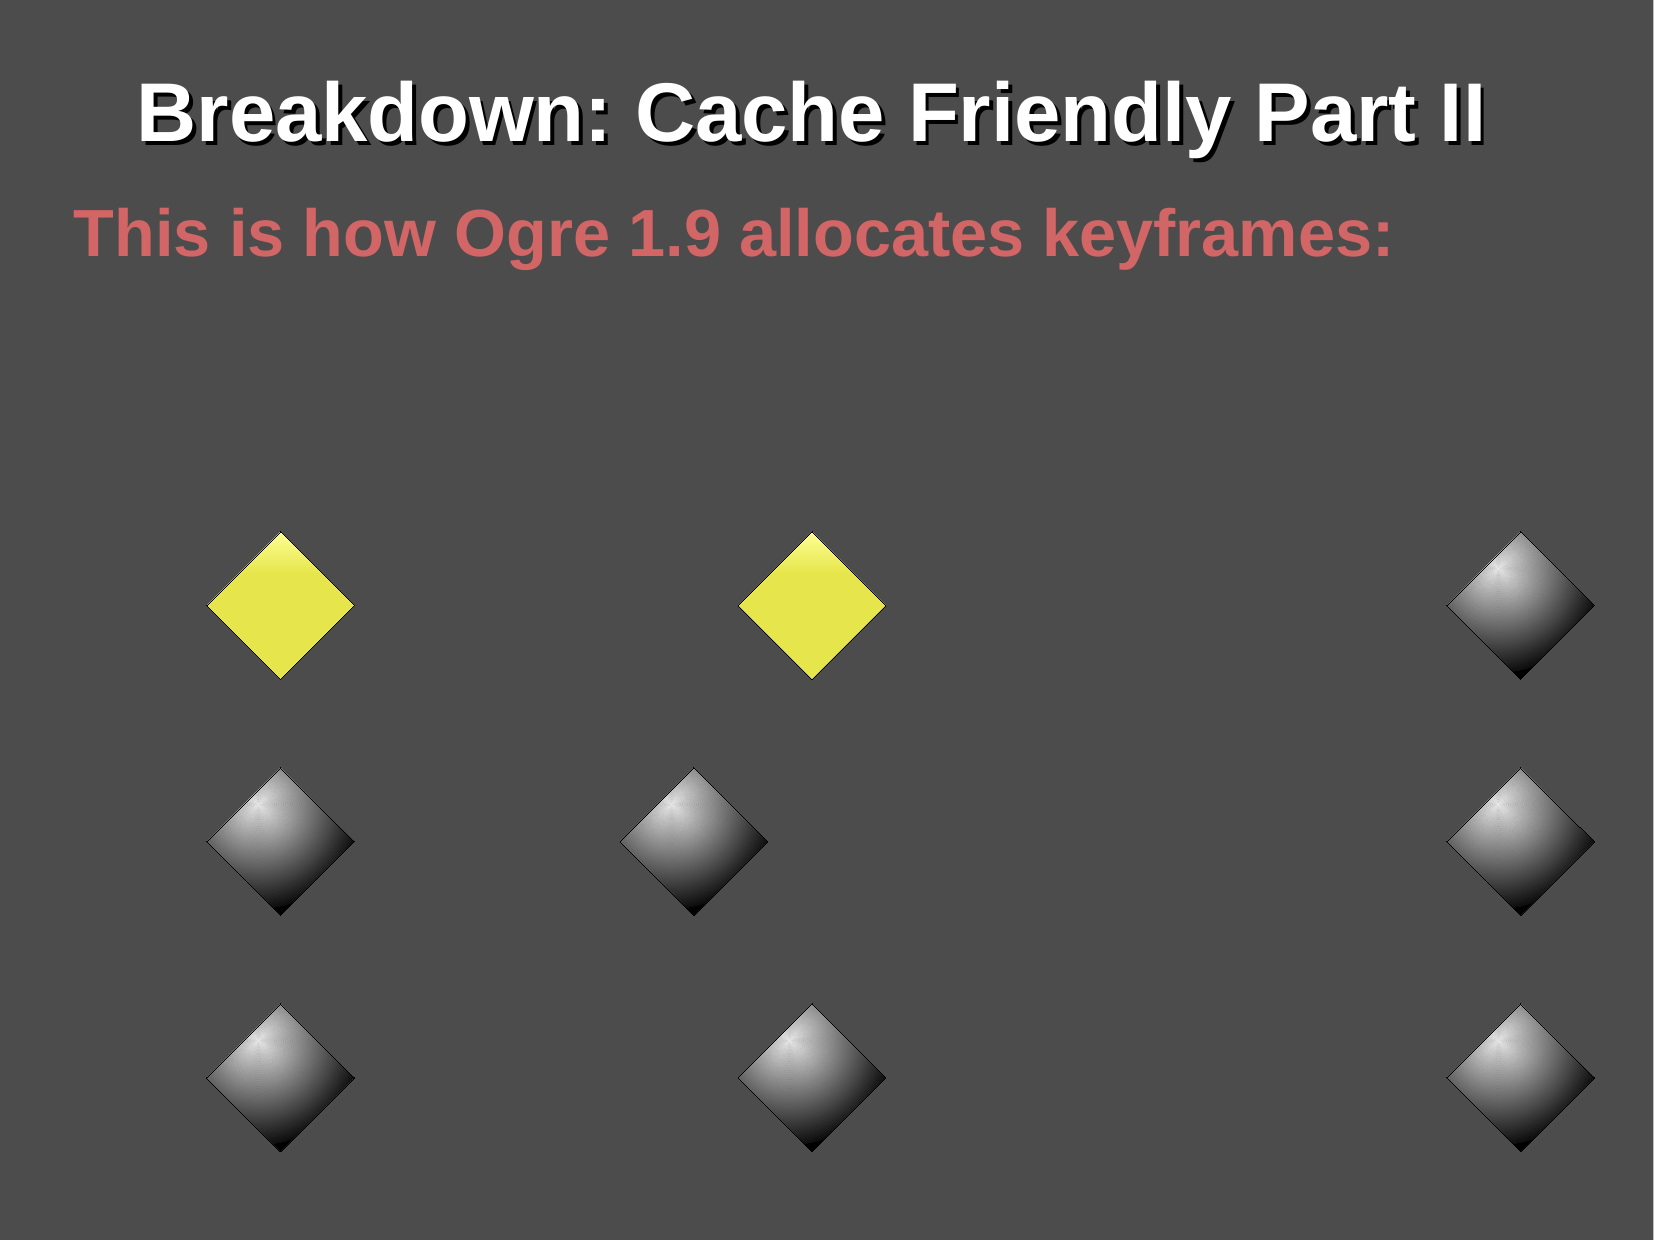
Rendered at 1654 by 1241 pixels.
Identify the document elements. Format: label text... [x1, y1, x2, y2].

text_box [738, 1003, 886, 1152]
text_box [620, 767, 768, 916]
text_box [206, 531, 355, 680]
text_box [206, 767, 355, 916]
text_box [738, 531, 886, 680]
text_box [1446, 531, 1595, 680]
text_box Breakdown: Cache Friendly Part II [88, 59, 1536, 168]
text_box This is how Ogre 1.9 allocates keyframes: [59, 188, 1565, 279]
text_box [1446, 767, 1595, 916]
text_box [206, 1003, 355, 1152]
text_box [1446, 1003, 1595, 1152]
